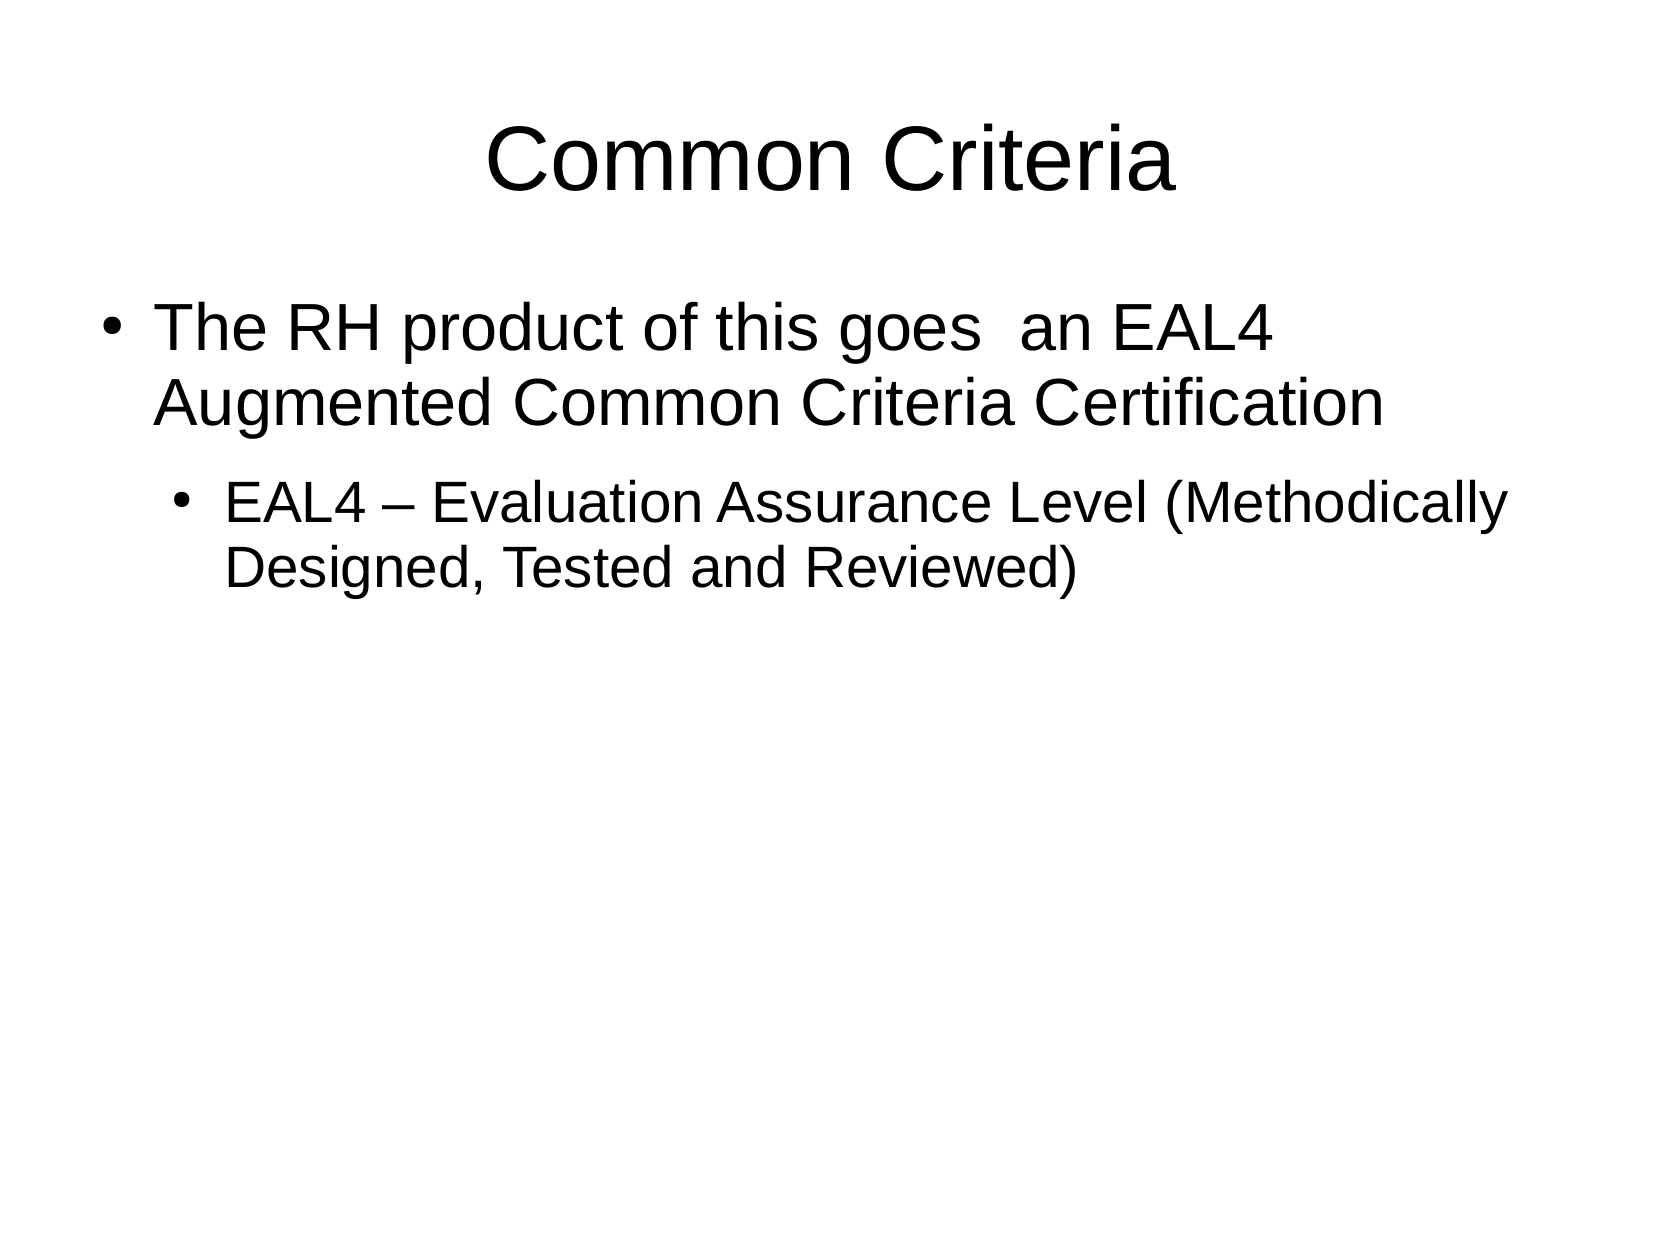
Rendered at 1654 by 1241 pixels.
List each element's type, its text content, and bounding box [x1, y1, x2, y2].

title Common Criteria [86, 55, 1576, 263]
list The RH product of this goes an EAL4 Augmented Common Criteria Certification EAL4 – Evaluation Assurance Level (Methodically Designed, Tested and Reviewed) [82, 290, 1571, 1109]
